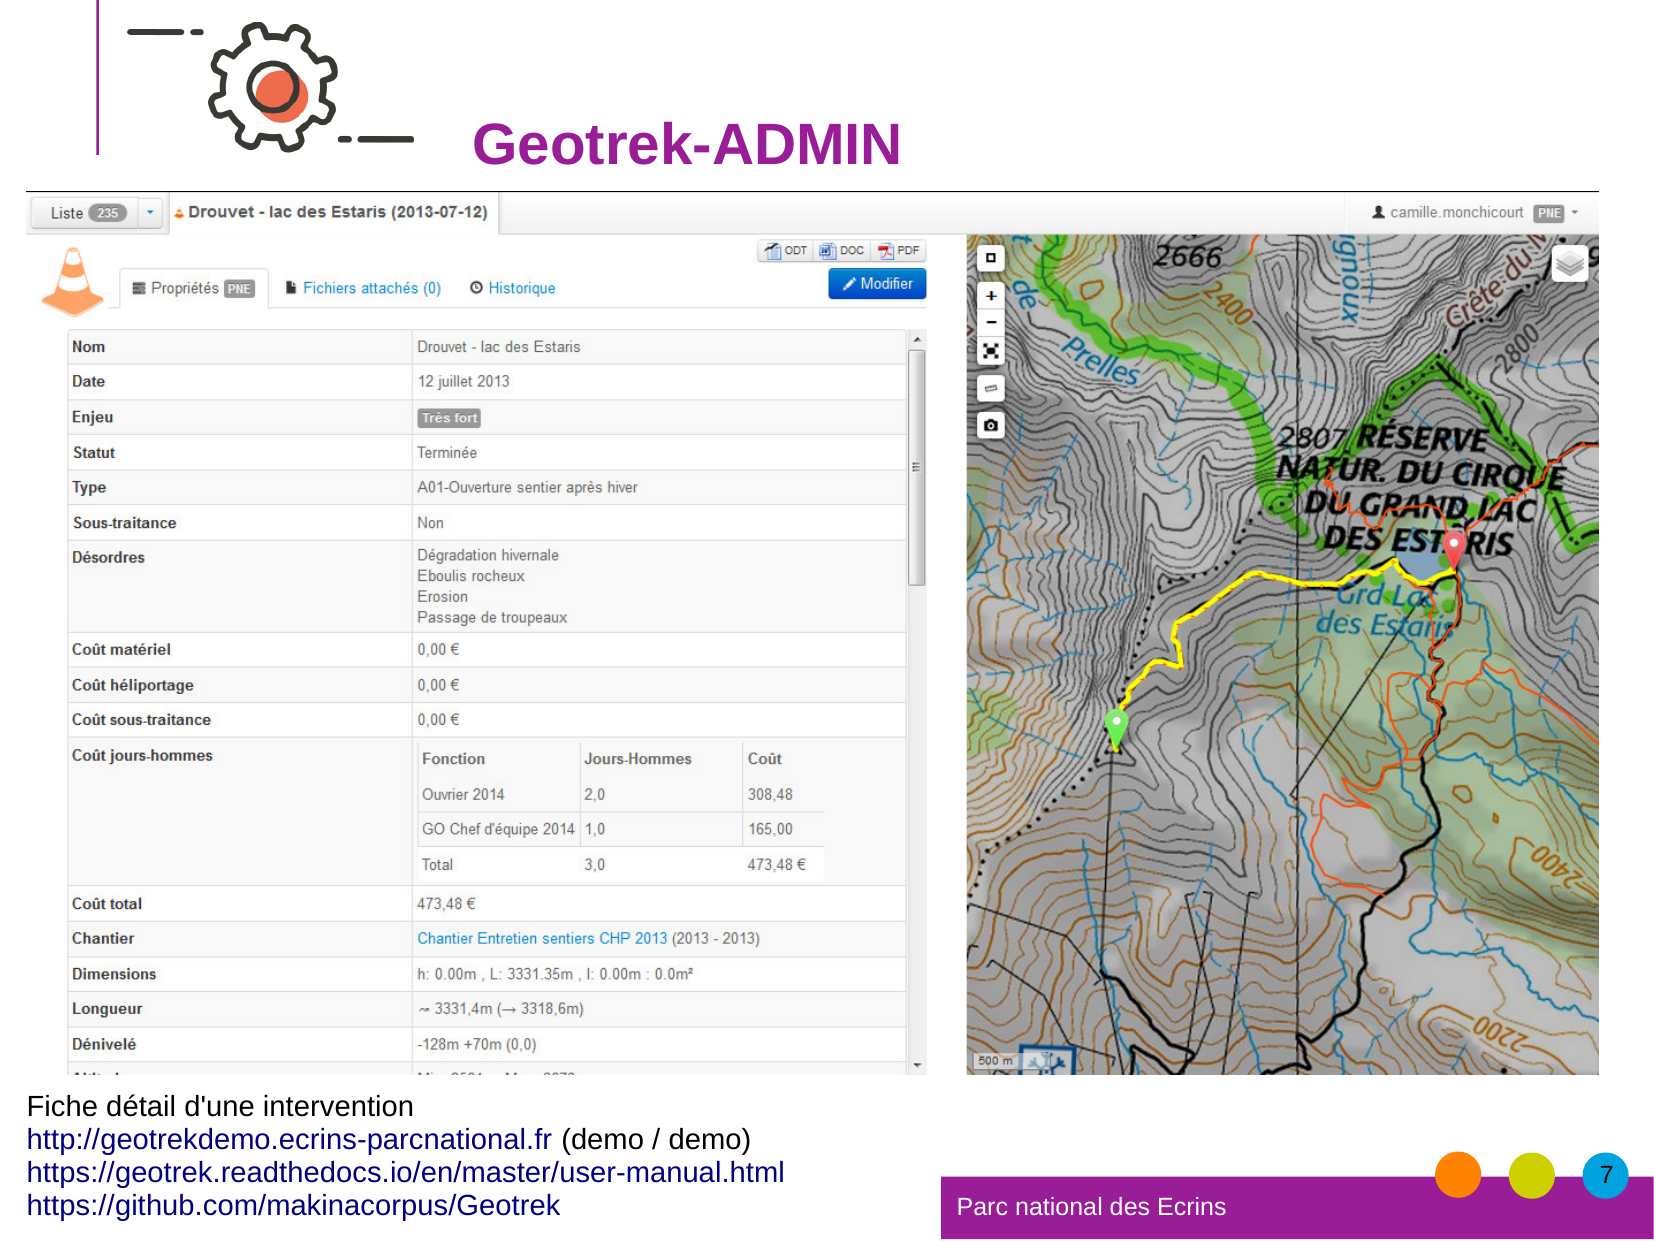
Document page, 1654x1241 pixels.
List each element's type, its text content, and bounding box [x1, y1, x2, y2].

picture [26, 191, 1599, 1075]
title Geotrek-ADMIN [472, 29, 1241, 178]
text_box Fiche détail d'une intervention http://geotrekdemo.ecrins-parcnational.fr (demo / demo) https://geotrek.readthedocs.io/en/master/user-manual.html https://github.com/makinacorpus/Geotrek [11, 1082, 810, 1229]
picture [127, 22, 414, 153]
